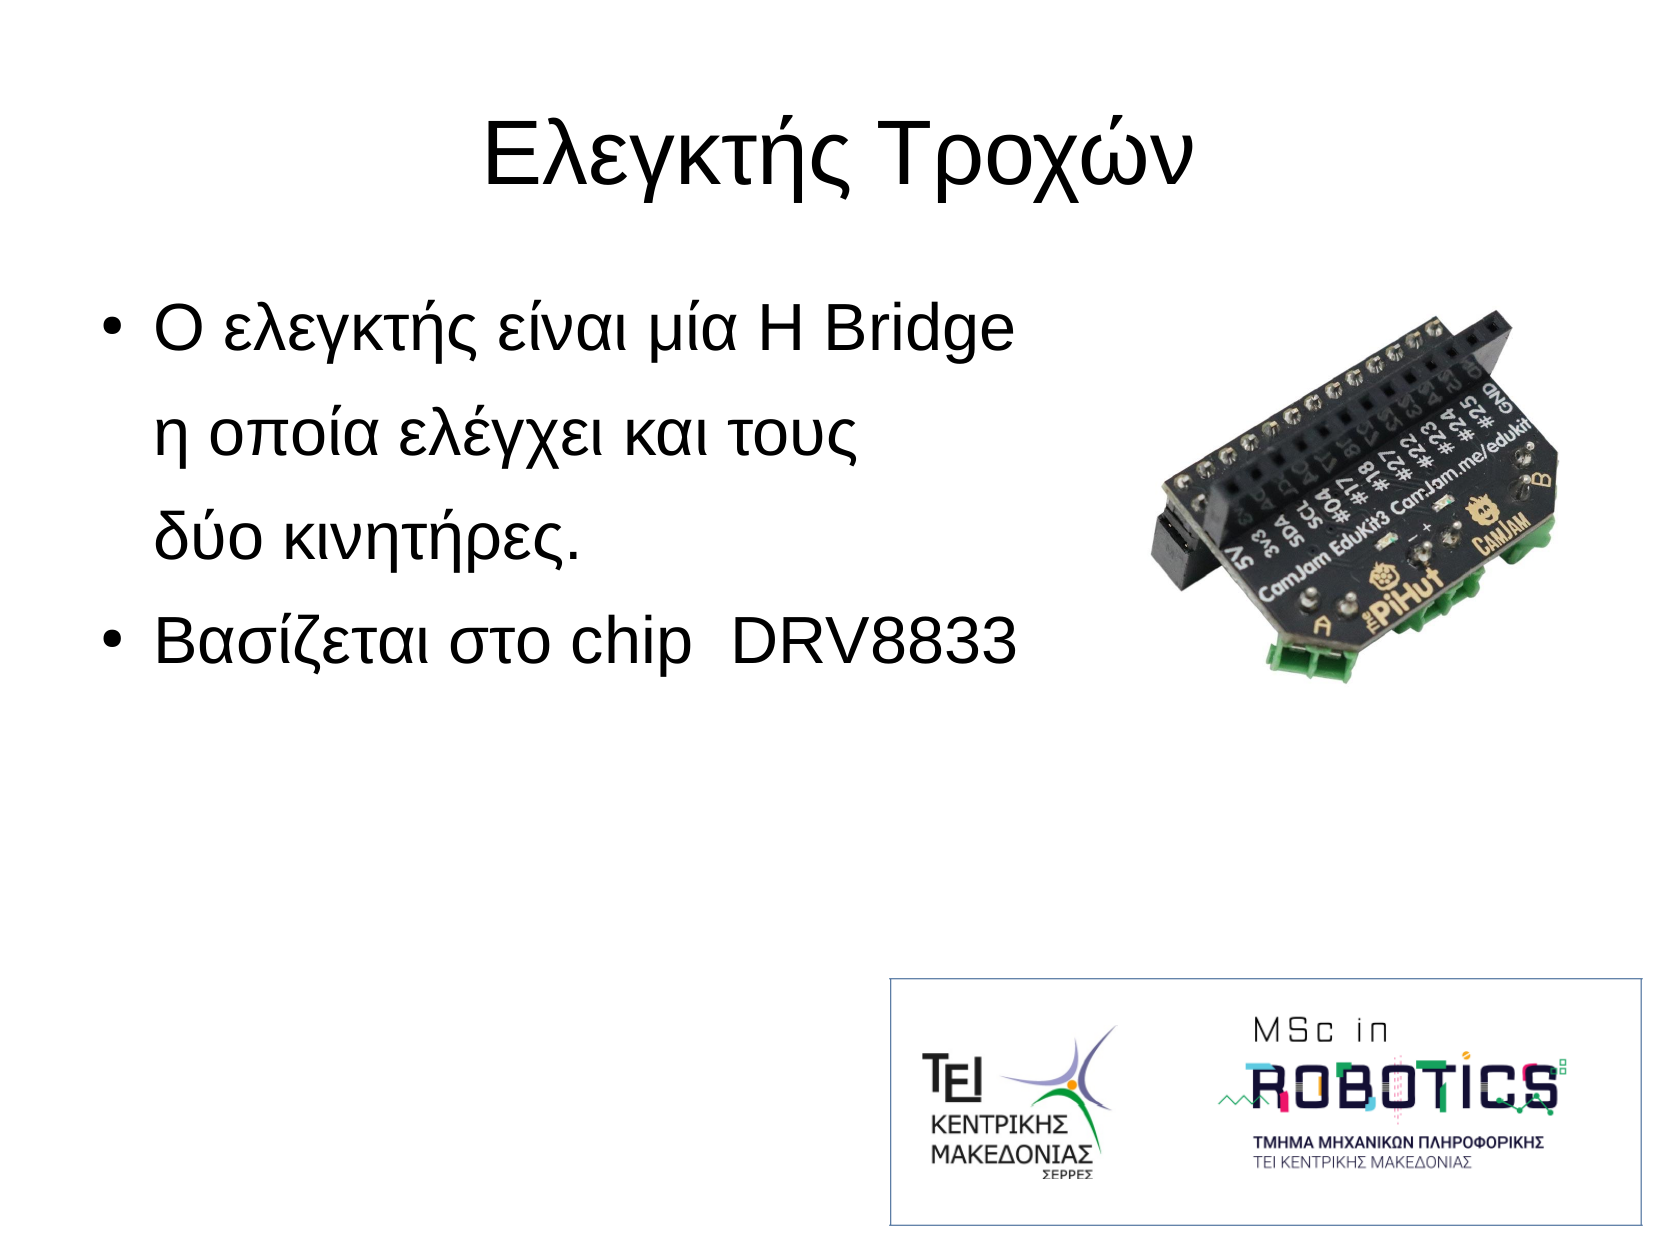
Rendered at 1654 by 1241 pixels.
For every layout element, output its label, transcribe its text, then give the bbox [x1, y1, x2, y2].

title Ελεγκτής Τροχών [82, 49, 1571, 257]
picture [1145, 300, 1561, 691]
list Ο ελεγκτής είναι μία H Bridge η οποία ελέγχει και τους δύο κινητήρες. Βασίζεται στο chip DRV8833 [82, 290, 1571, 1010]
picture [885, 972, 1648, 1231]
